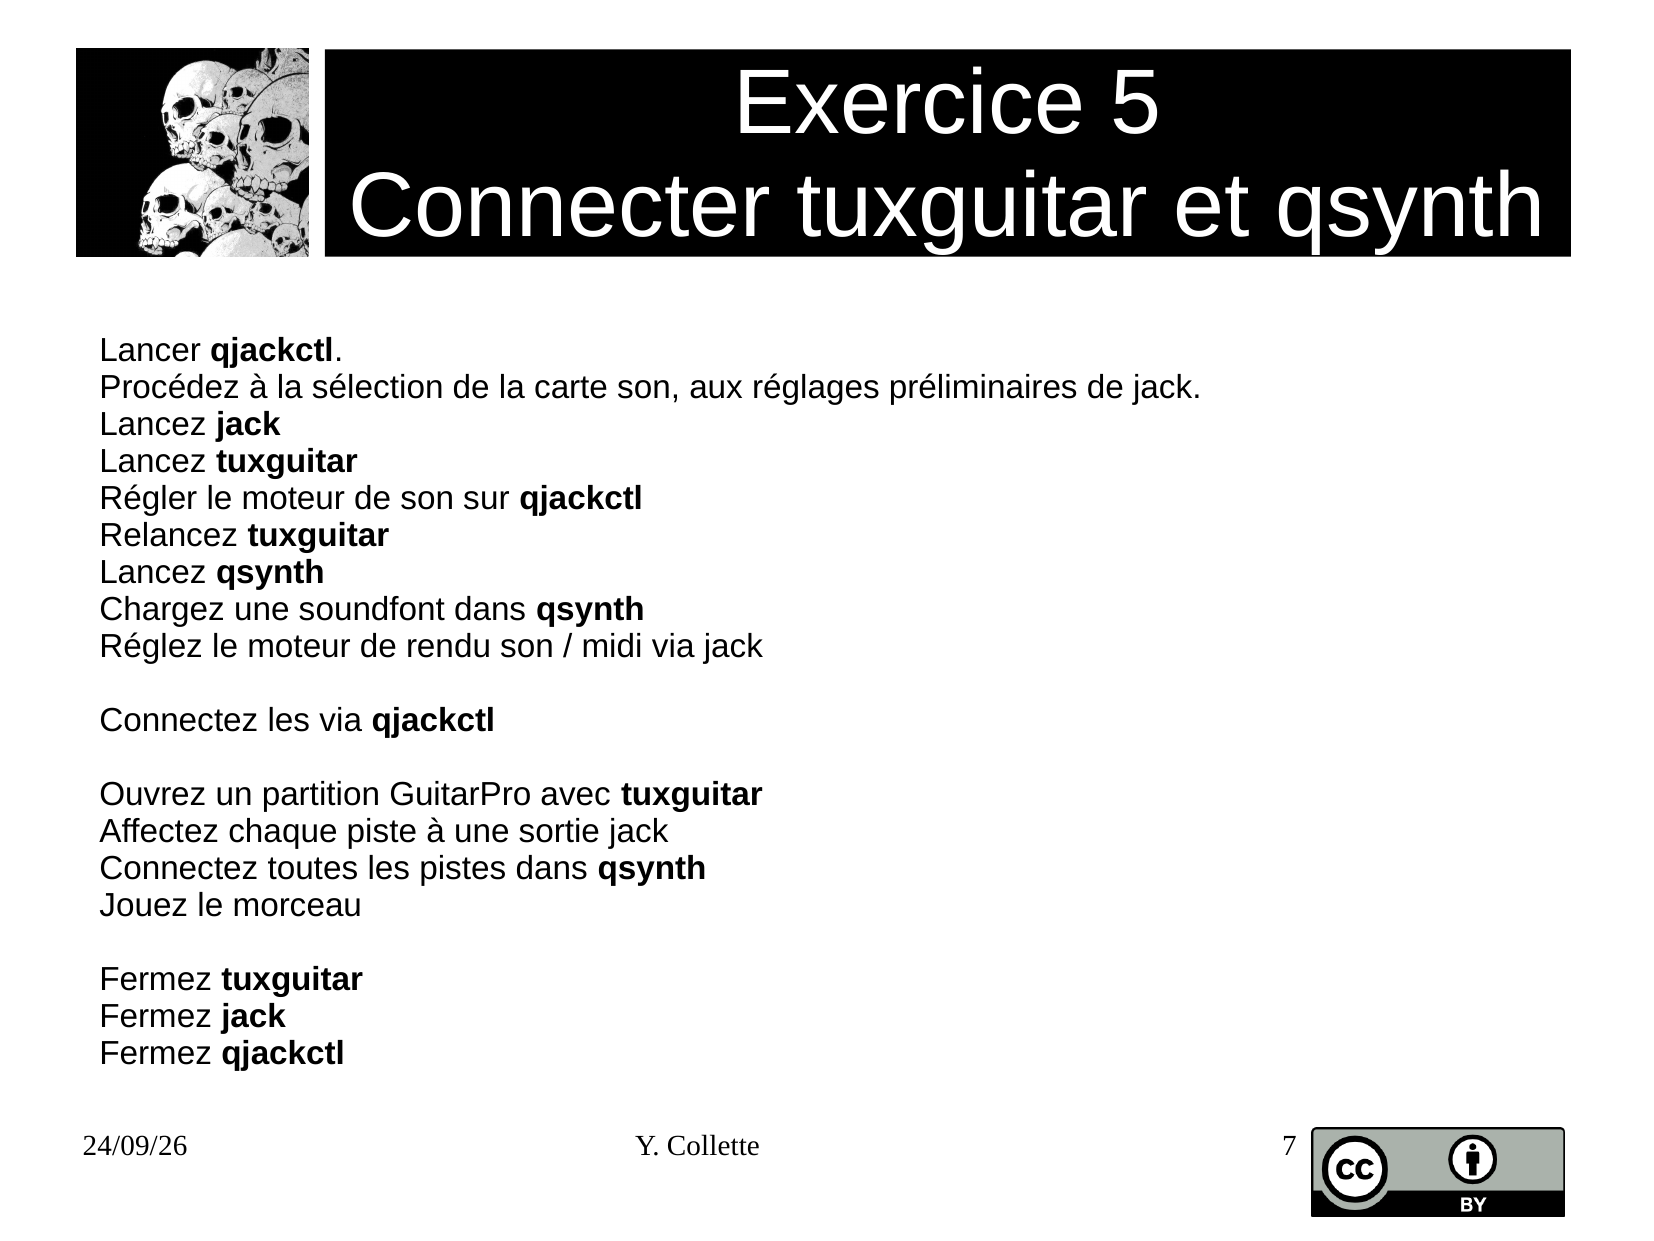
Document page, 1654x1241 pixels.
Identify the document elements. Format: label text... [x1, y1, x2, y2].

picture [1311, 1127, 1565, 1217]
text_box Lancer qjackctl. Procédez à la sélection de la carte son, aux réglages préliminaires de jack. Lancez jack Lancez tuxguitar Régler le moteur de son sur qjackctl Relancez tuxguitar Lancez qsynth Chargez une soundfont dans qsynth Réglez le moteur de rendu son / midi via jack Connectez les via qjackctl Ouvrez un partition GuitarPro avec tuxguitar Affectez chaque piste à une sortie jack Connectez toutes les pistes dans qsynth Jouez le morceau Fermez tuxguitar Fermez jack Fermez qjackctl [84, 286, 1571, 1094]
title Exercice 5 Connecter tuxguitar et qsynth [324, 49, 1571, 257]
picture [76, 48, 309, 257]
